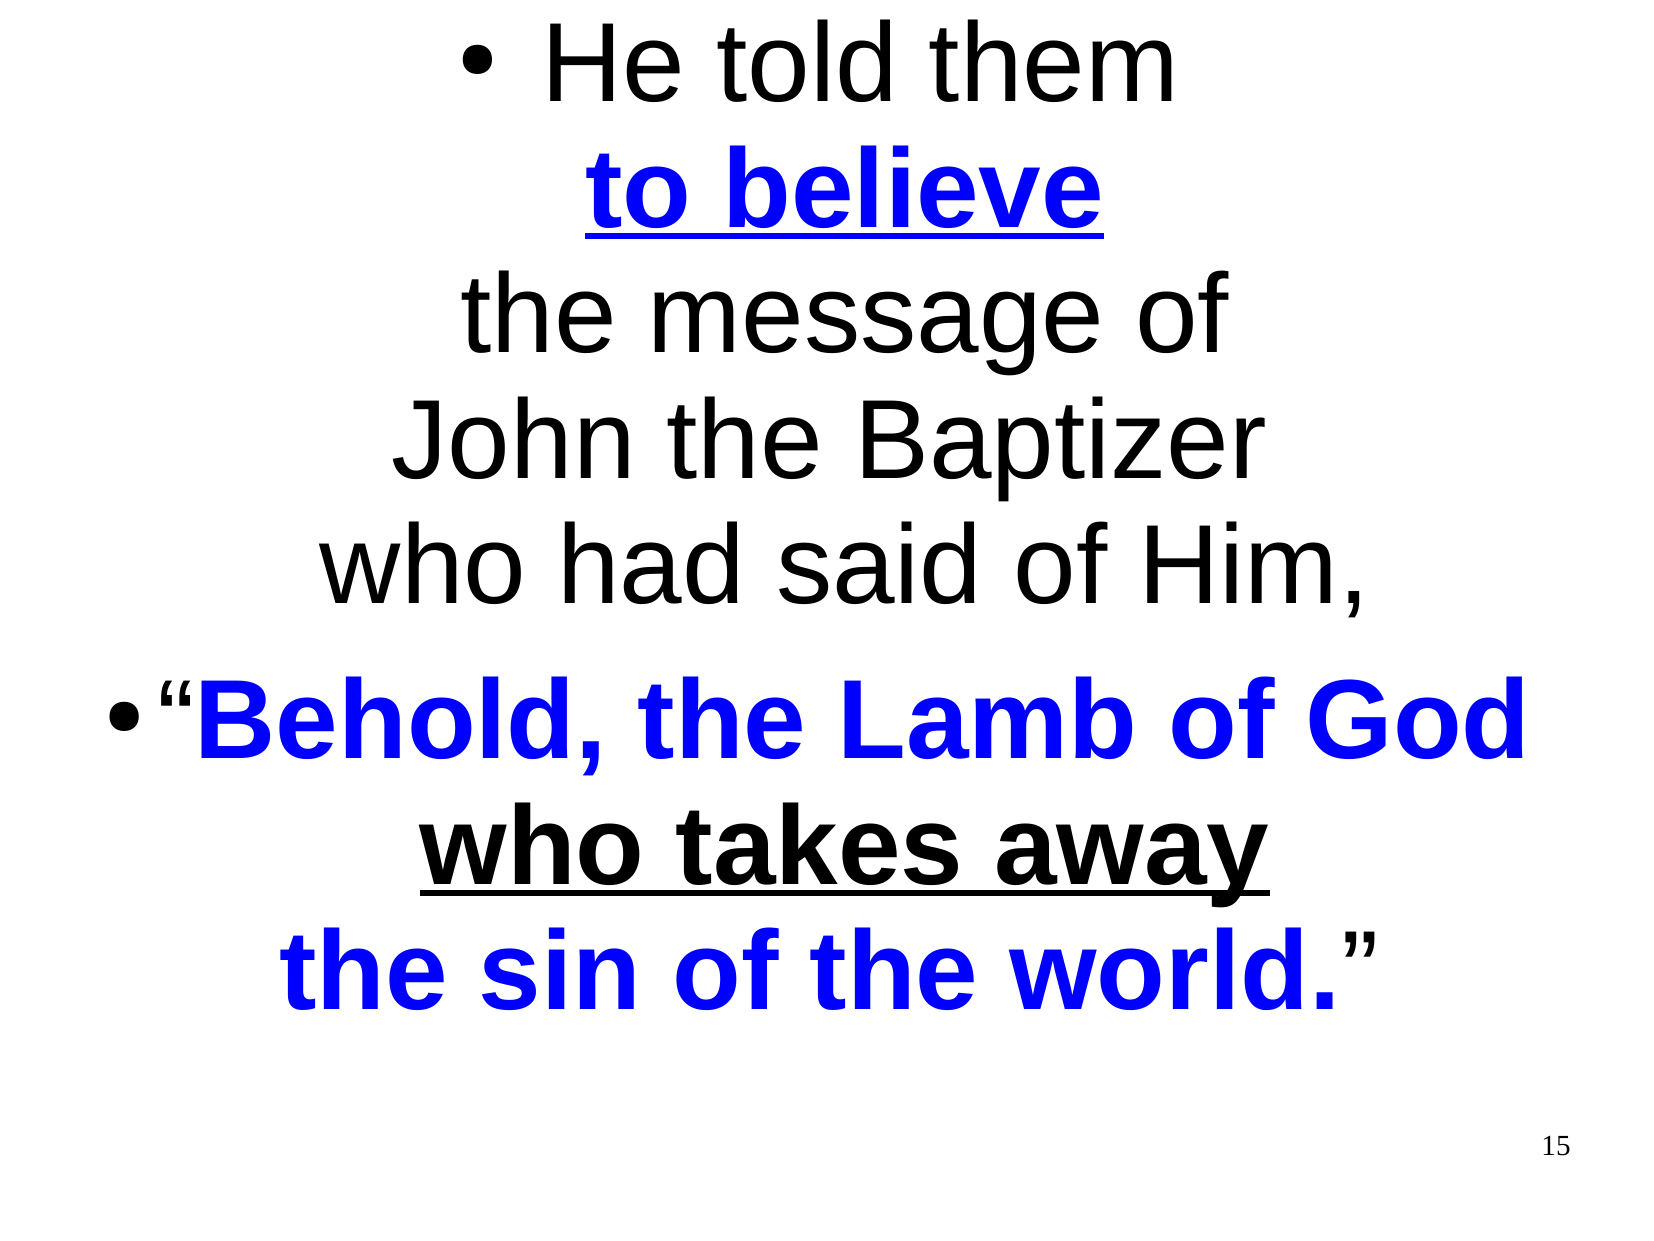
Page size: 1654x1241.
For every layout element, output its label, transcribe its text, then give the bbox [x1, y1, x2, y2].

list He told them to believe the message of John the Baptizer who had said of Him, “Behold, the Lamb of God who takes away the sin of the world.” [0, 0, 1651, 1238]
